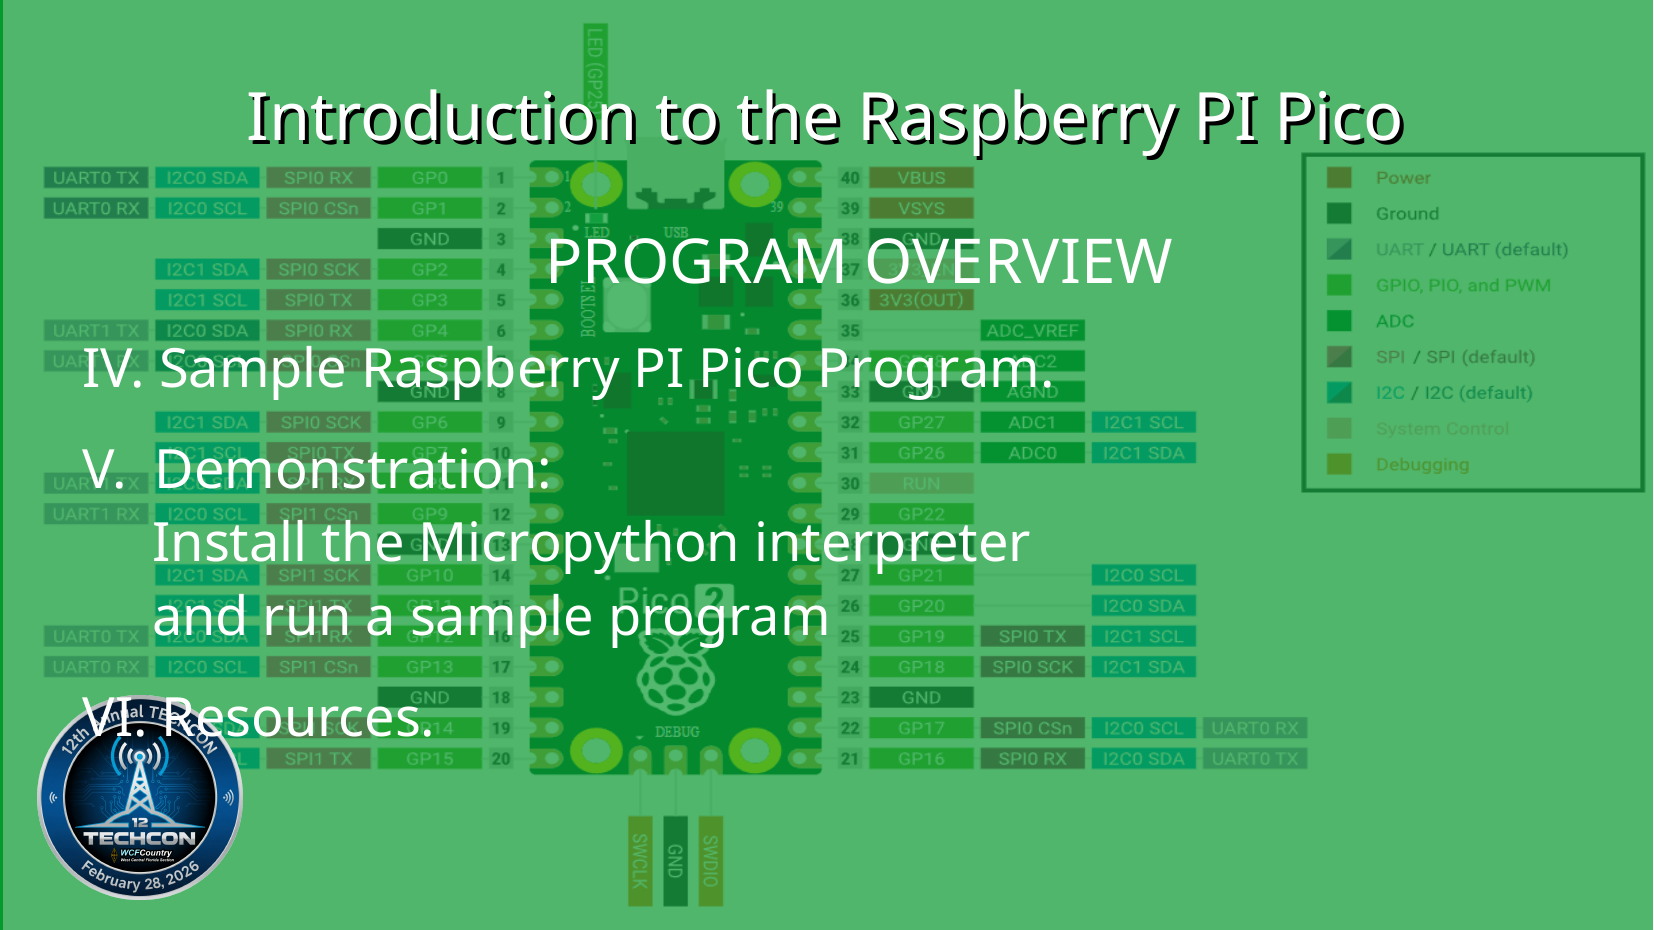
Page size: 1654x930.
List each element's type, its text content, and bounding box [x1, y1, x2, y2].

picture [37, 695, 243, 900]
title Introduction to the Raspberry PI Pico [82, 29, 1571, 200]
list PROGRAM OVERVIEW IV. Sample Raspberry PI Pico Program. V. Demonstration: Install the Micropython interpreter and run a sample program VI. Resources. [82, 217, 1571, 757]
